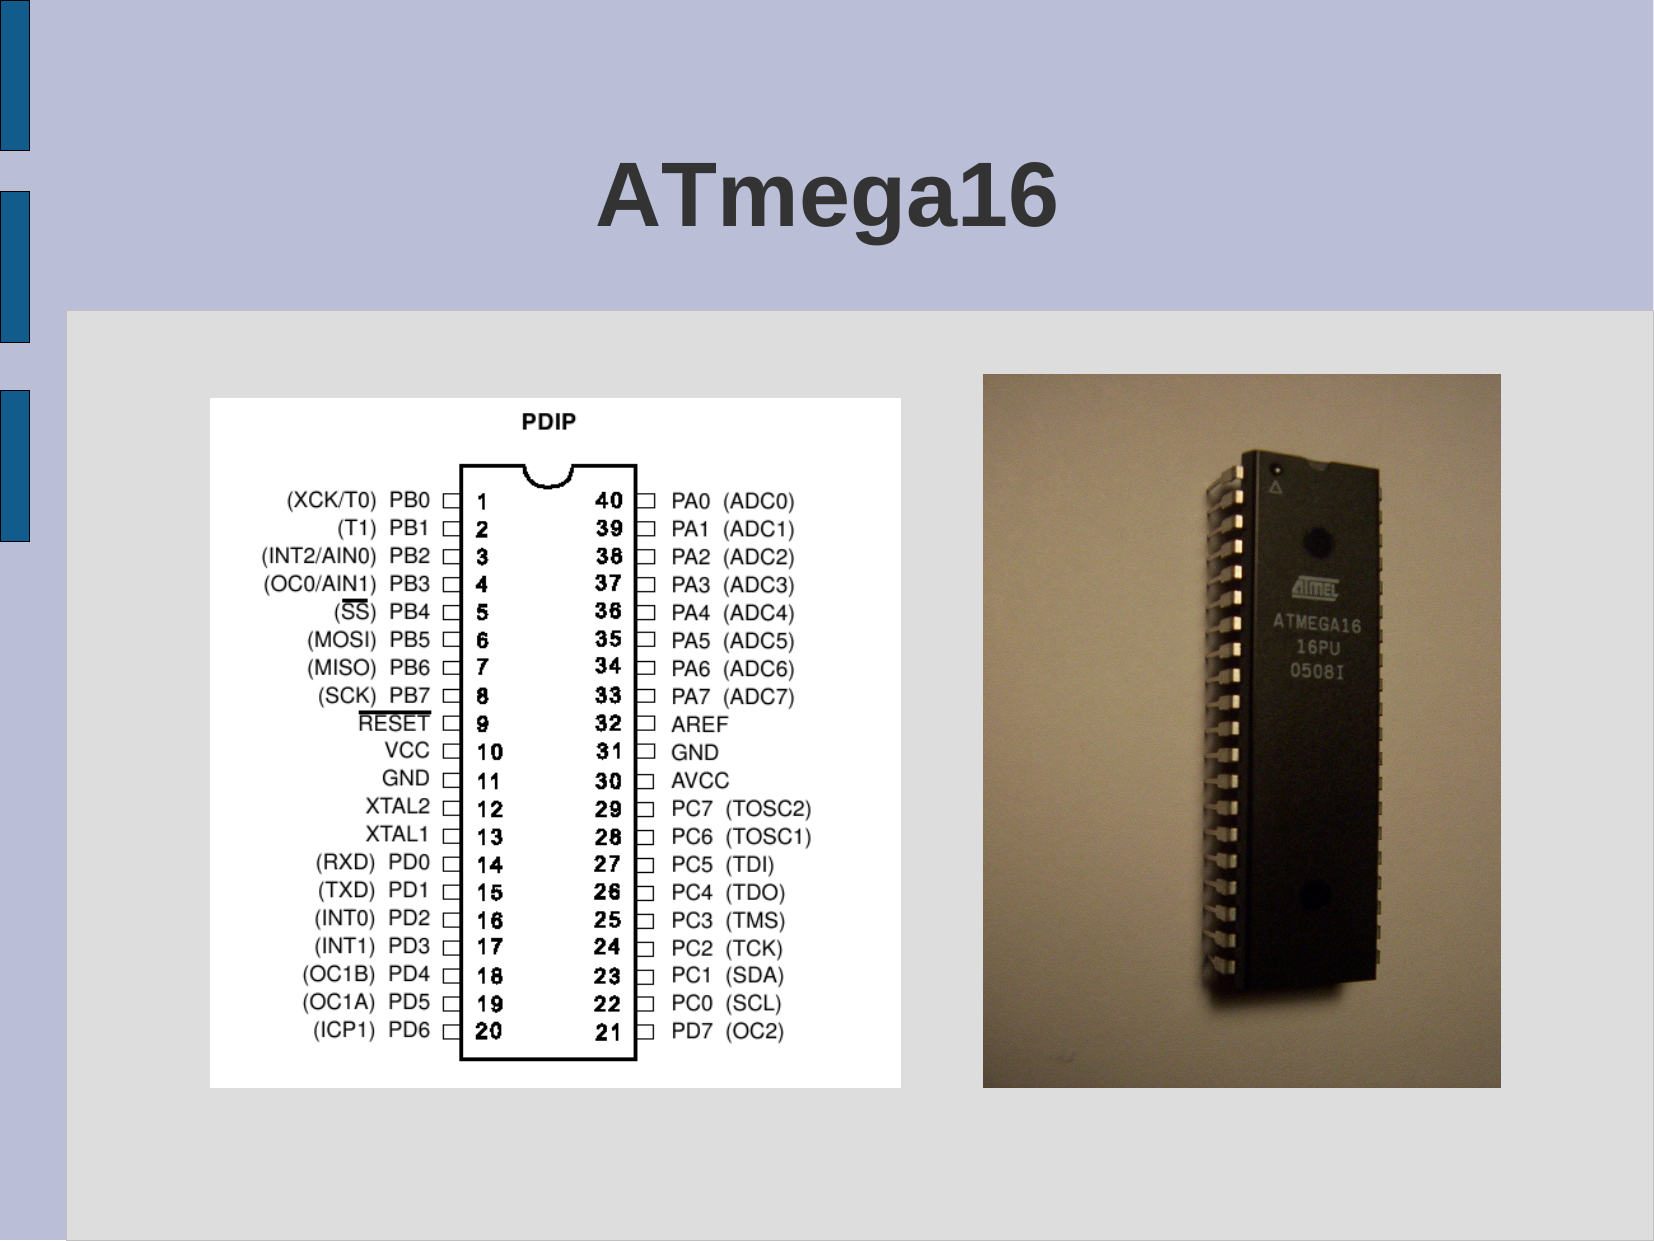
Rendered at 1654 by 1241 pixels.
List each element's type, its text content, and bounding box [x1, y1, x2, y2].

picture [210, 398, 901, 1088]
title ATmega16 [121, 91, 1534, 299]
picture [983, 374, 1501, 1088]
